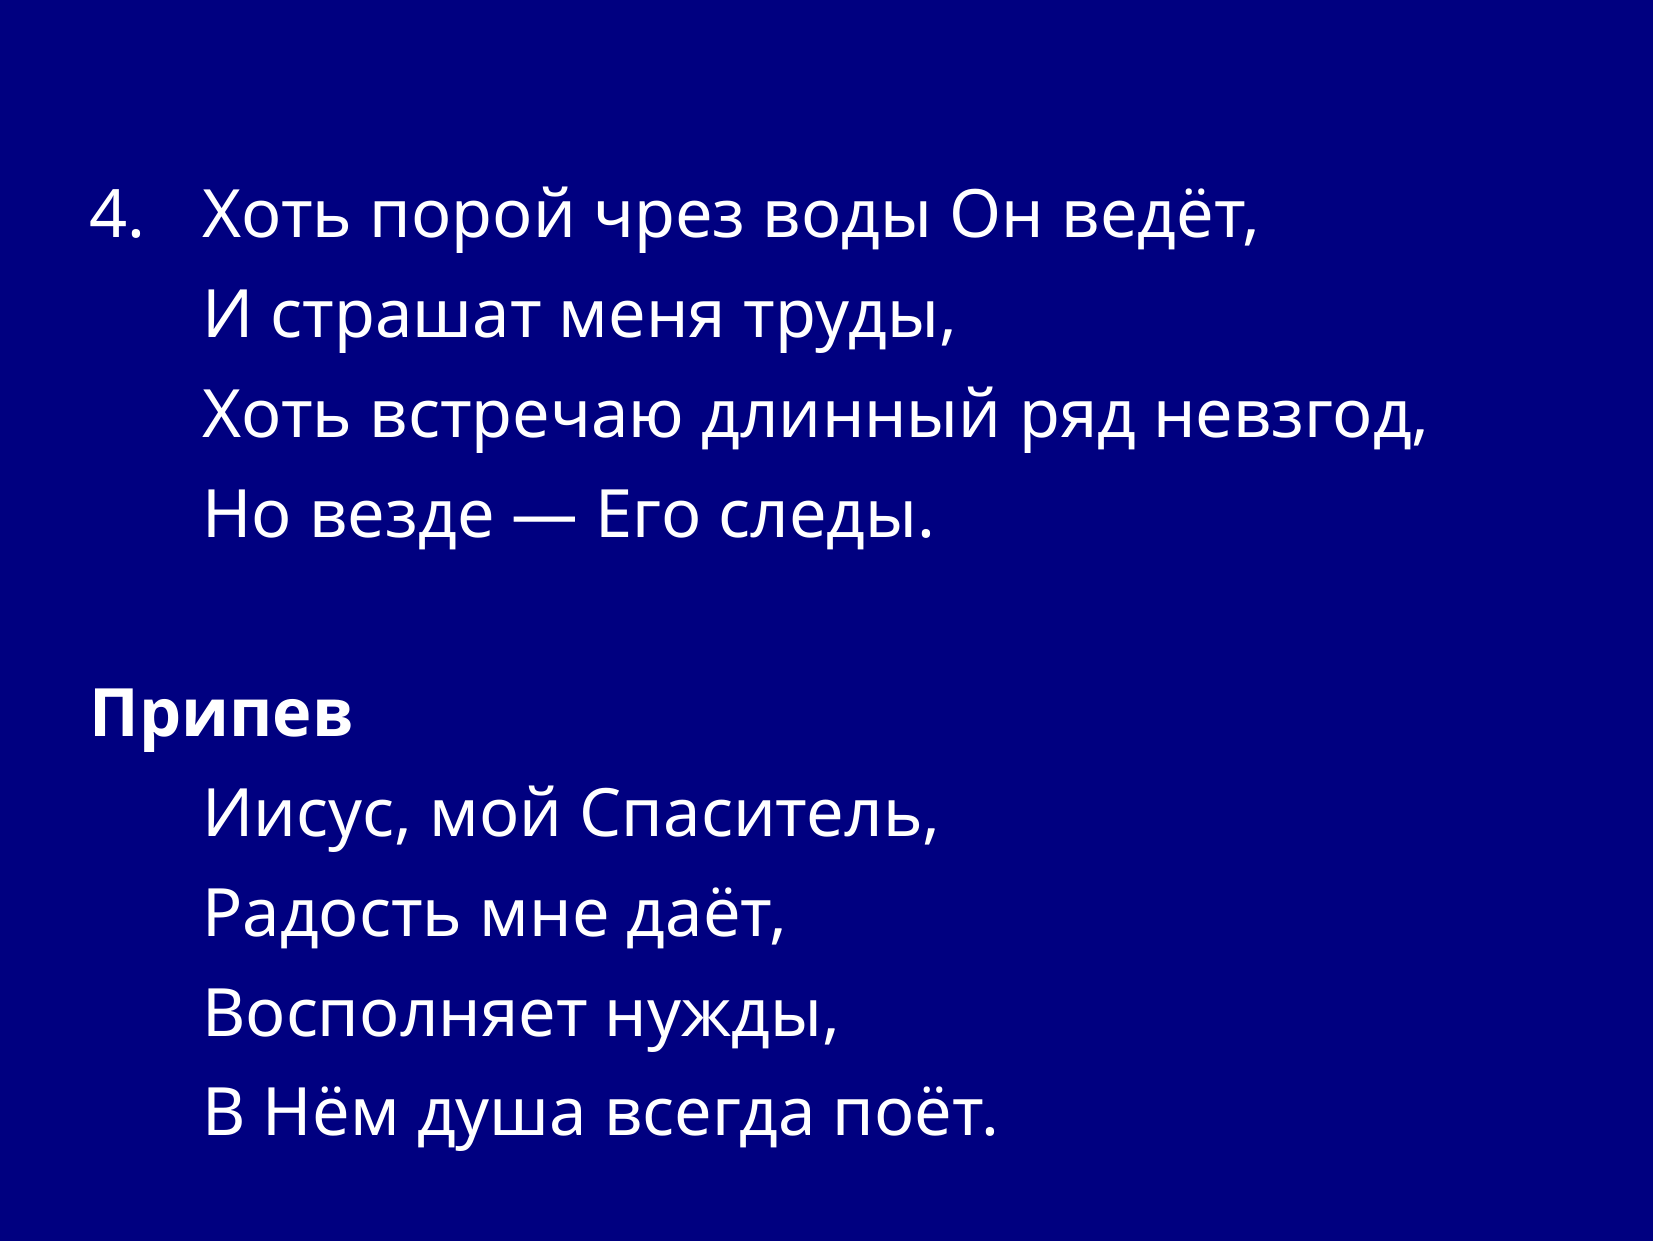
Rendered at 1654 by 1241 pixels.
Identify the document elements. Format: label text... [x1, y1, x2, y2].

text_box 4. Хоть порой чрез воды Он ведёт, И страшат меня труды, Хоть встречаю длинный ряд невзгод, Но везде — Его следы. Припев Иисус, мой Спаситель, Радость мне даёт, Восполняет нужды, В Нём душа всегда поёт. [75, 150, 1576, 1163]
